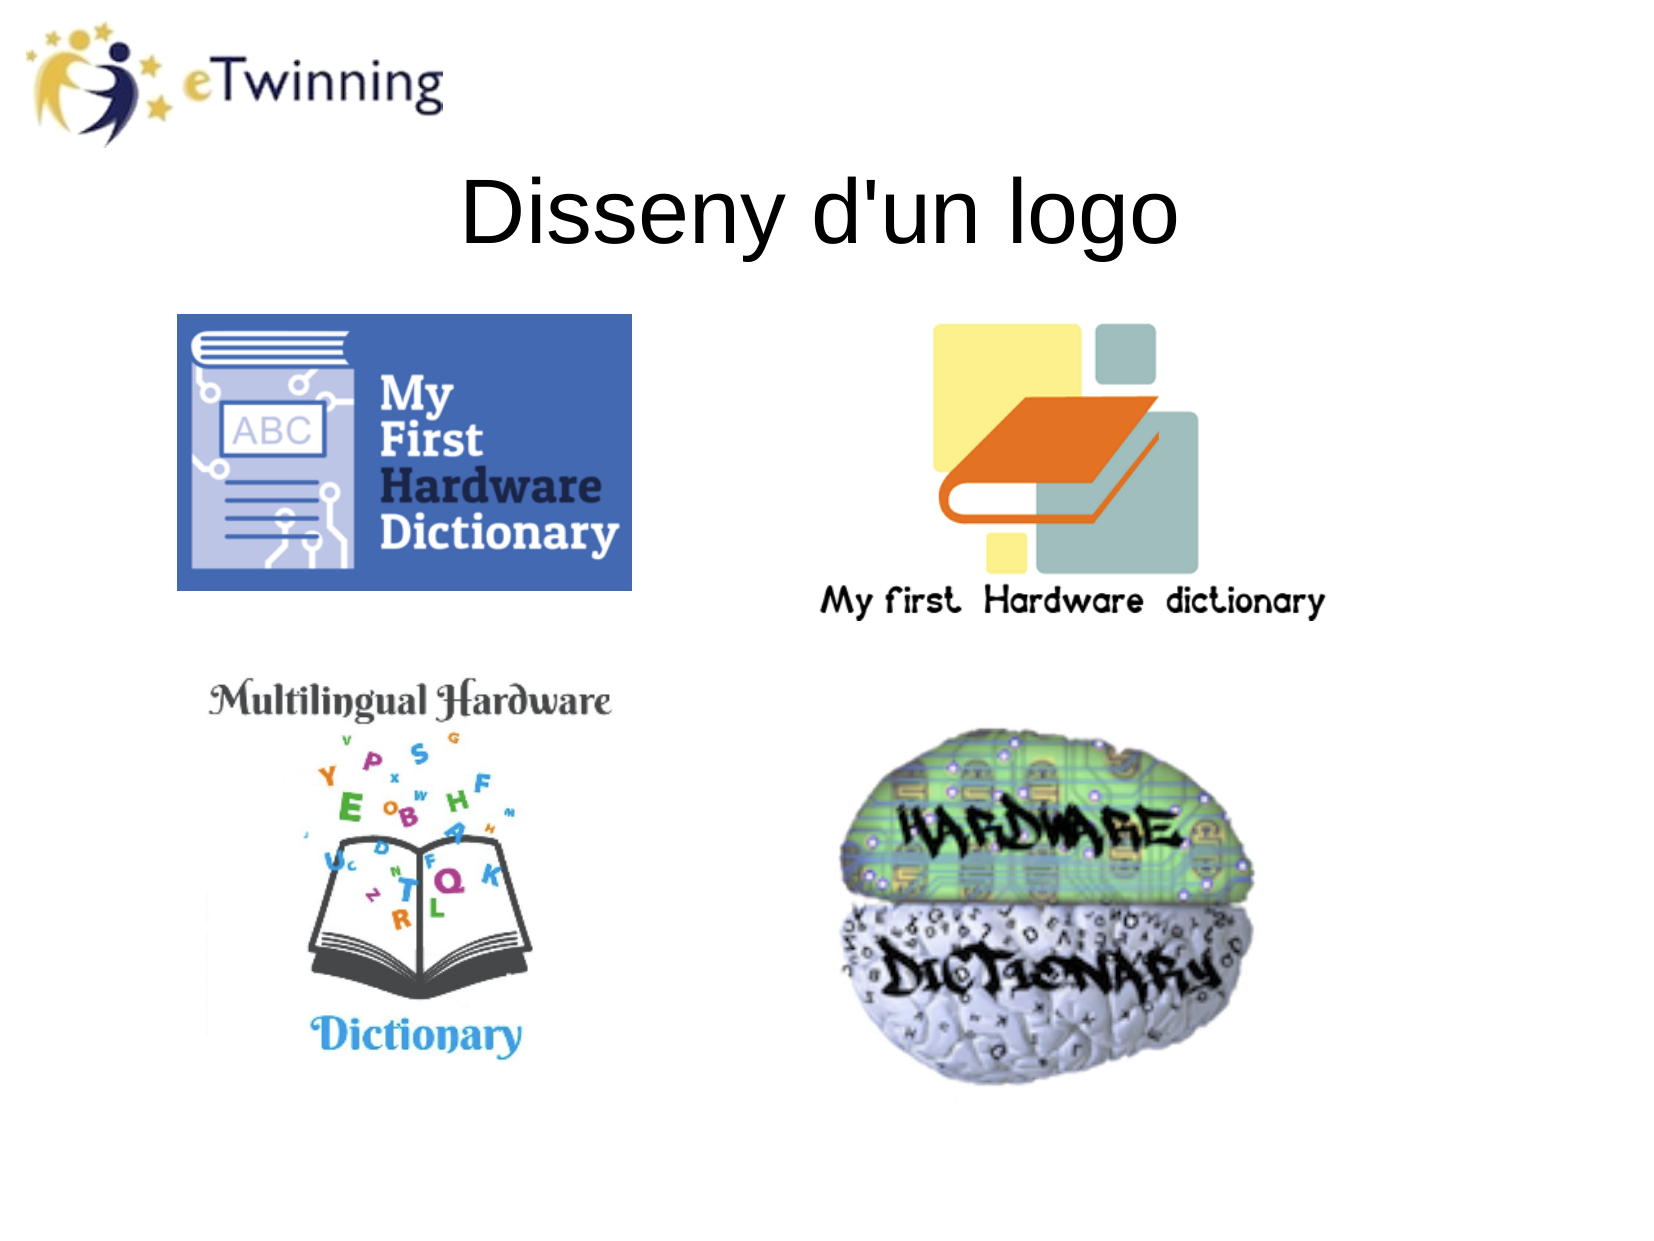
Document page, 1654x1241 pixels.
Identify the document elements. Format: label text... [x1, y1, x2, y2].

picture [818, 316, 1329, 621]
picture [26, 20, 443, 148]
picture [177, 314, 632, 591]
picture [206, 672, 621, 1063]
title Disseny d'un logo [76, 127, 1565, 296]
picture [826, 649, 1270, 1167]
